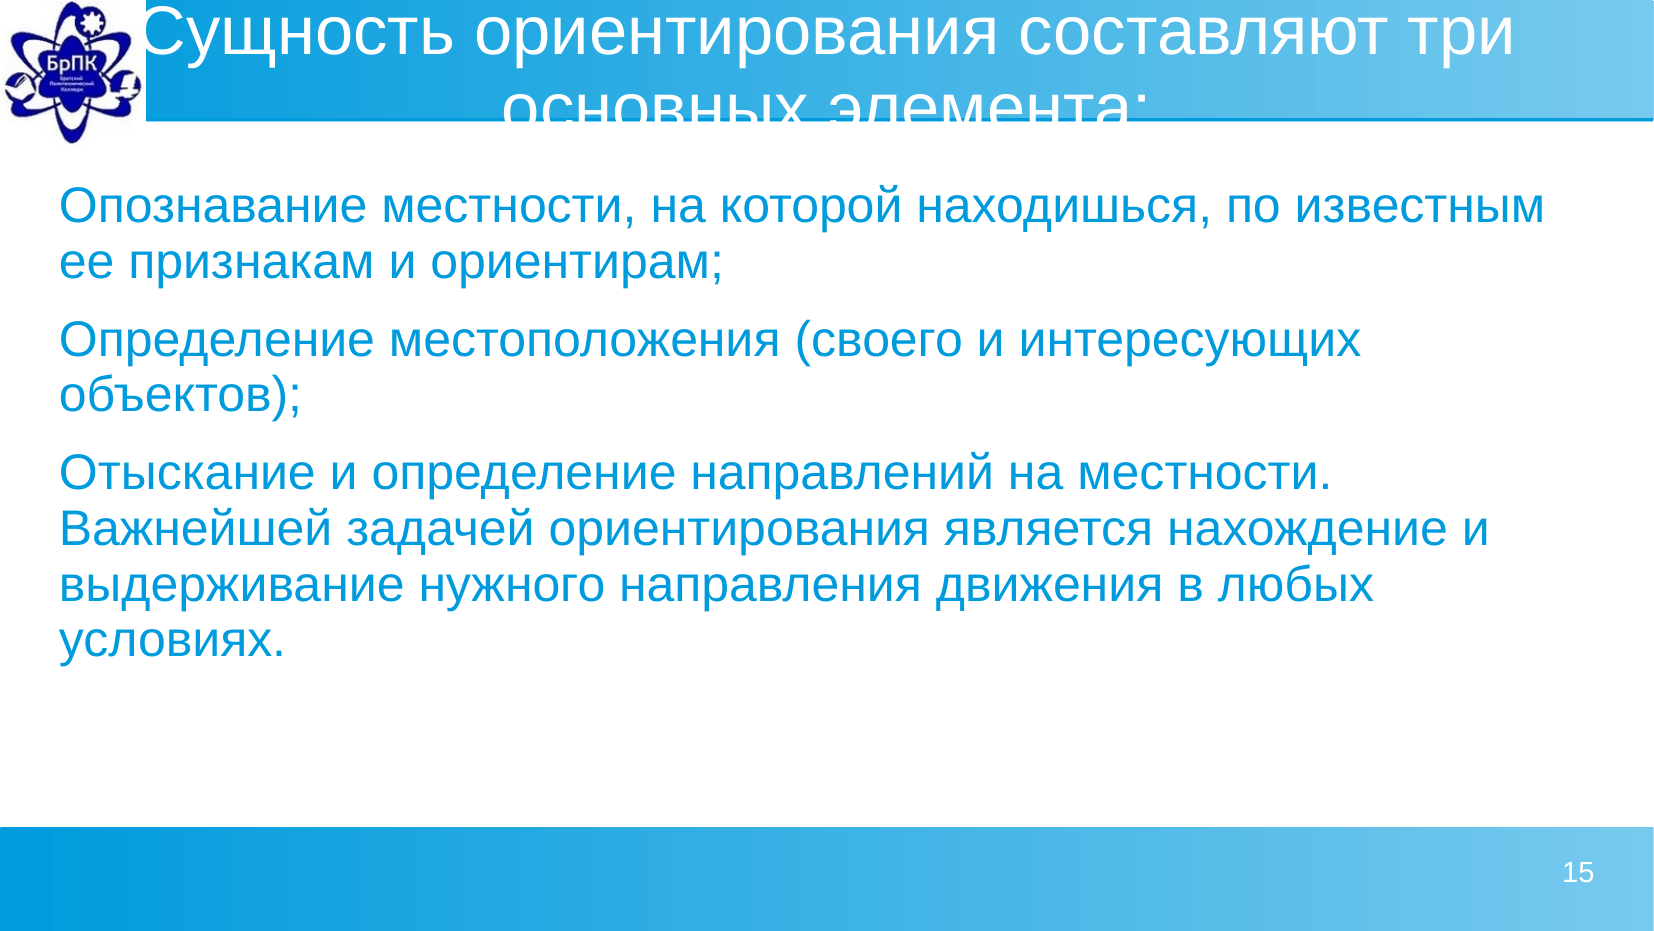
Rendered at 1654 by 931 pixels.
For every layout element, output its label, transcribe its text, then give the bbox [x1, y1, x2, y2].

picture [0, 0, 146, 146]
list Опознавание местности, на которой находишься, по известным ее признакам и ориентирам; Определение местоположения (своего и интересующих объектов); Отыскание и определение направлений на местности. Важнейшей задачей ориентирования является нахождение и выдерживание нужного направления движения в любых условиях. [59, 177, 1595, 768]
title Сущность ориентирования составляют три основных элемента: [146, 0, 1595, 146]
